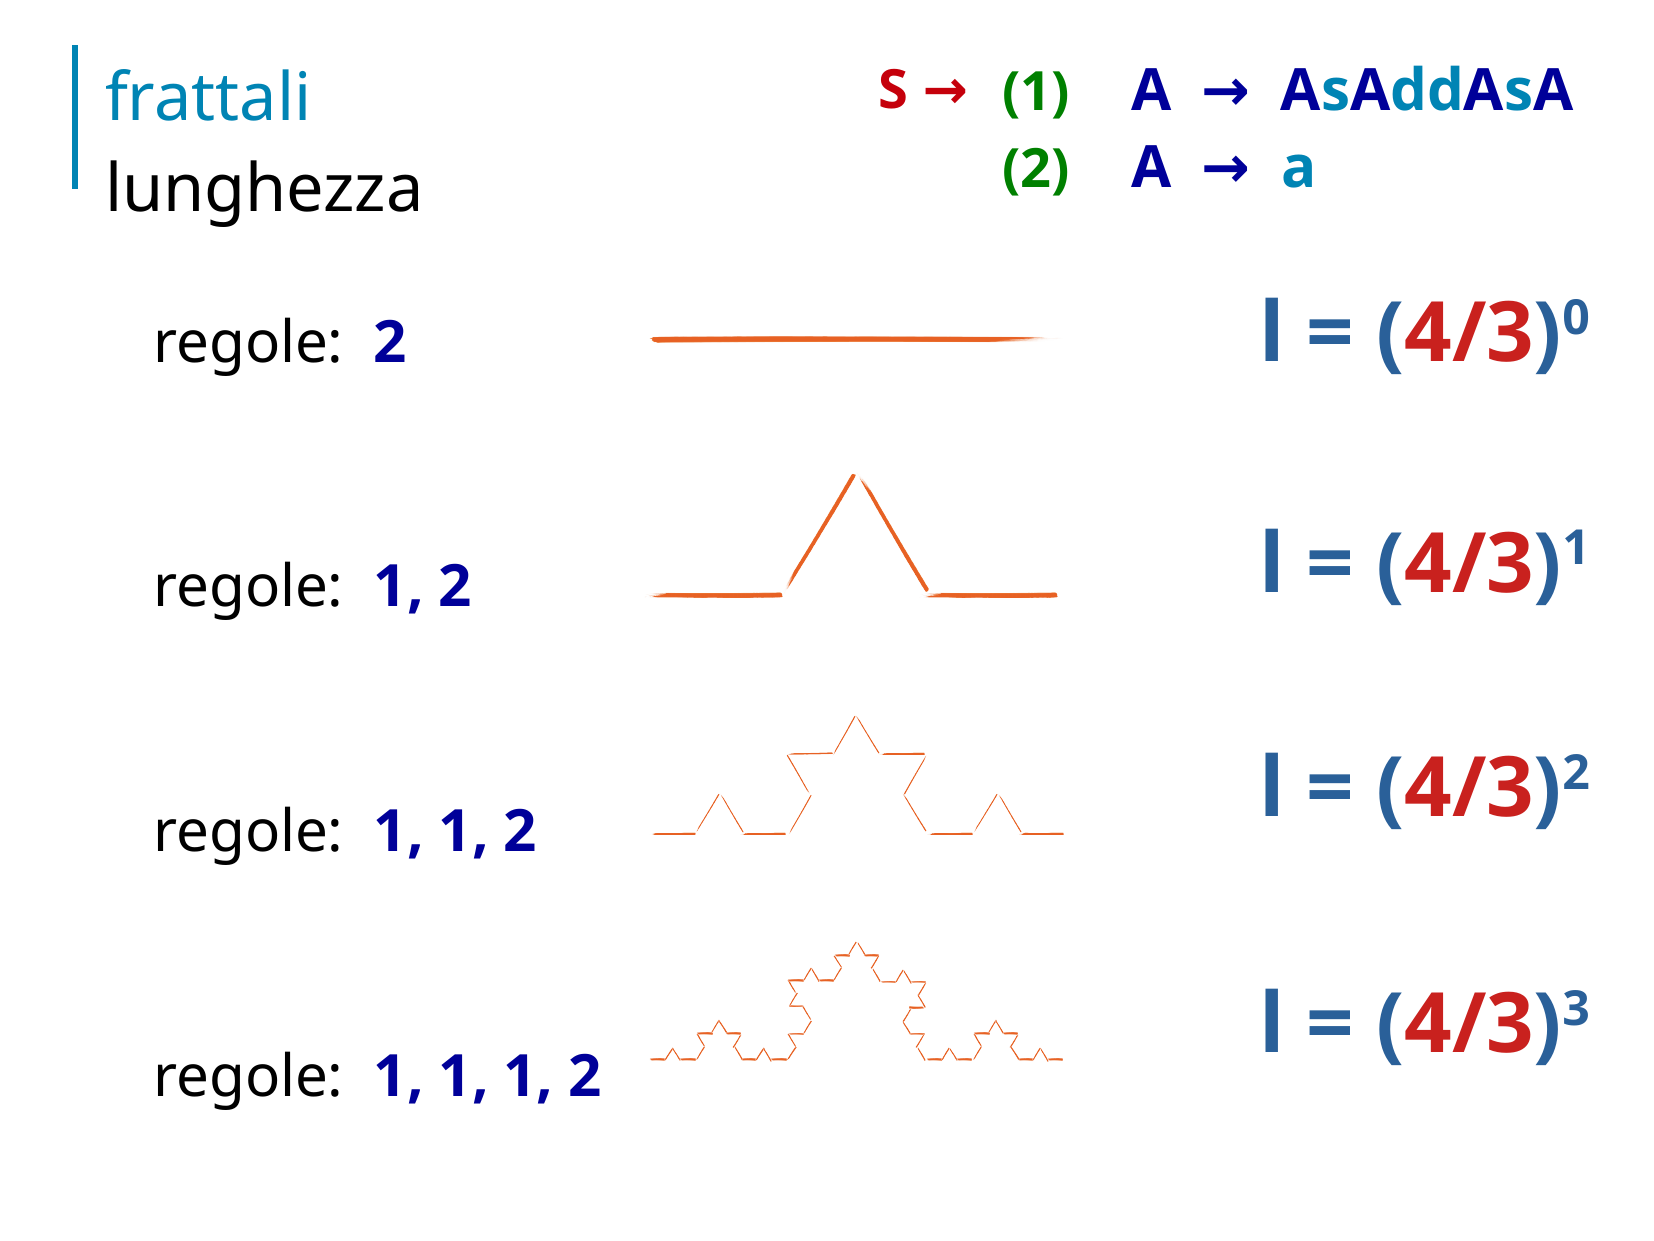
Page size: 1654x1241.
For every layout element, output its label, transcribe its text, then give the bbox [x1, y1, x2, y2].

list regole: 2 regole: 1, 2 regole: 1, 1, 2 regole: 1, 1, 1, 2 [82, 300, 1571, 1126]
text_box (1) A → AsAddAsA [987, 43, 1638, 120]
picture [786, 713, 928, 836]
picture [649, 792, 786, 835]
text_box l = (4/3)0 [1245, 271, 1621, 386]
text_box S → [855, 46, 987, 127]
text_box (2) A → a [987, 120, 1638, 211]
picture [643, 470, 1058, 598]
picture [649, 336, 1063, 343]
picture [927, 792, 1064, 835]
text_box l = (4/3)2 [1245, 725, 1621, 841]
title frattali lunghezza [105, 49, 987, 200]
picture [649, 941, 1063, 1062]
text_box l = (4/3)1 [1245, 501, 1607, 617]
text_box l = (4/3)3 [1245, 962, 1636, 1077]
